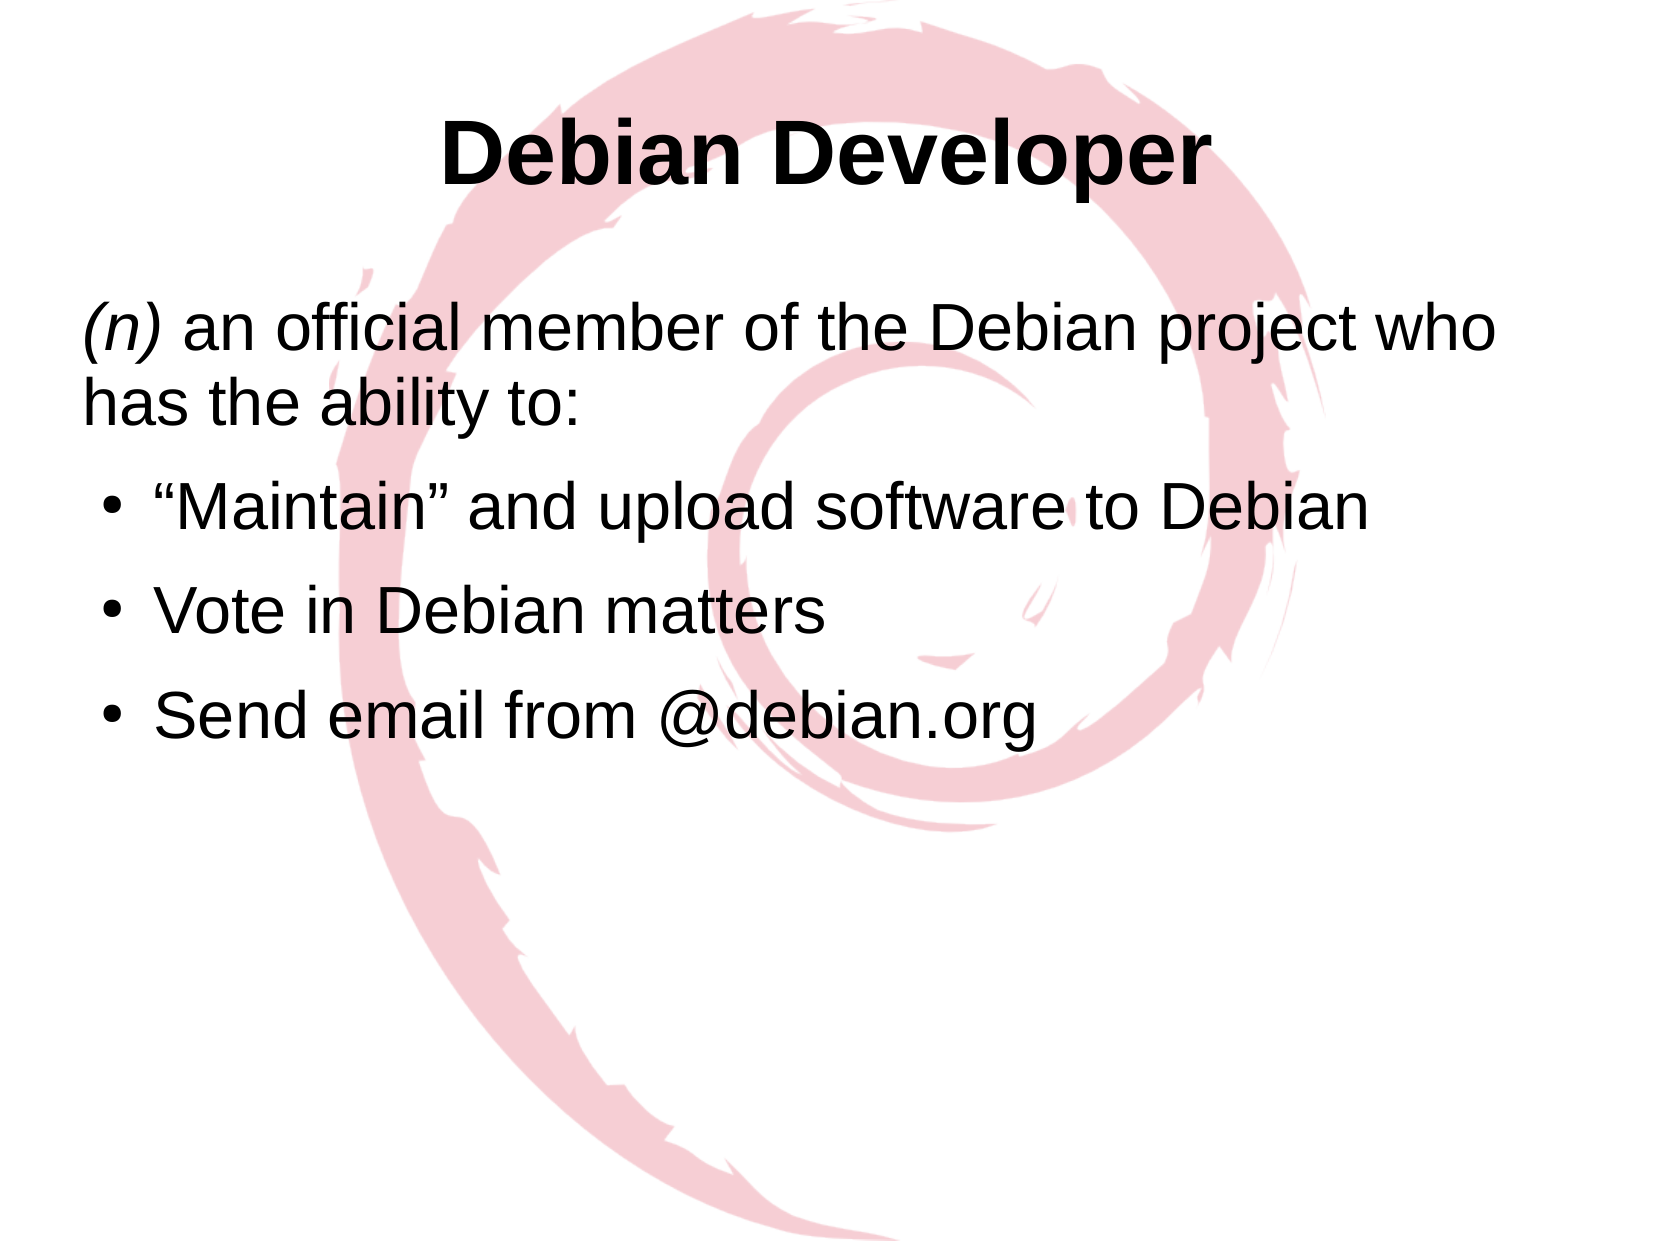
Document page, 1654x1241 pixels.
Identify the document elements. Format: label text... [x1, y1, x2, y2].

title Debian Developer [82, 49, 1571, 257]
list (n) an official member of the Debian project who has the ability to: “Maintain” and upload software to Debian Vote in Debian matters Send email from @debian.org [82, 290, 1571, 1109]
